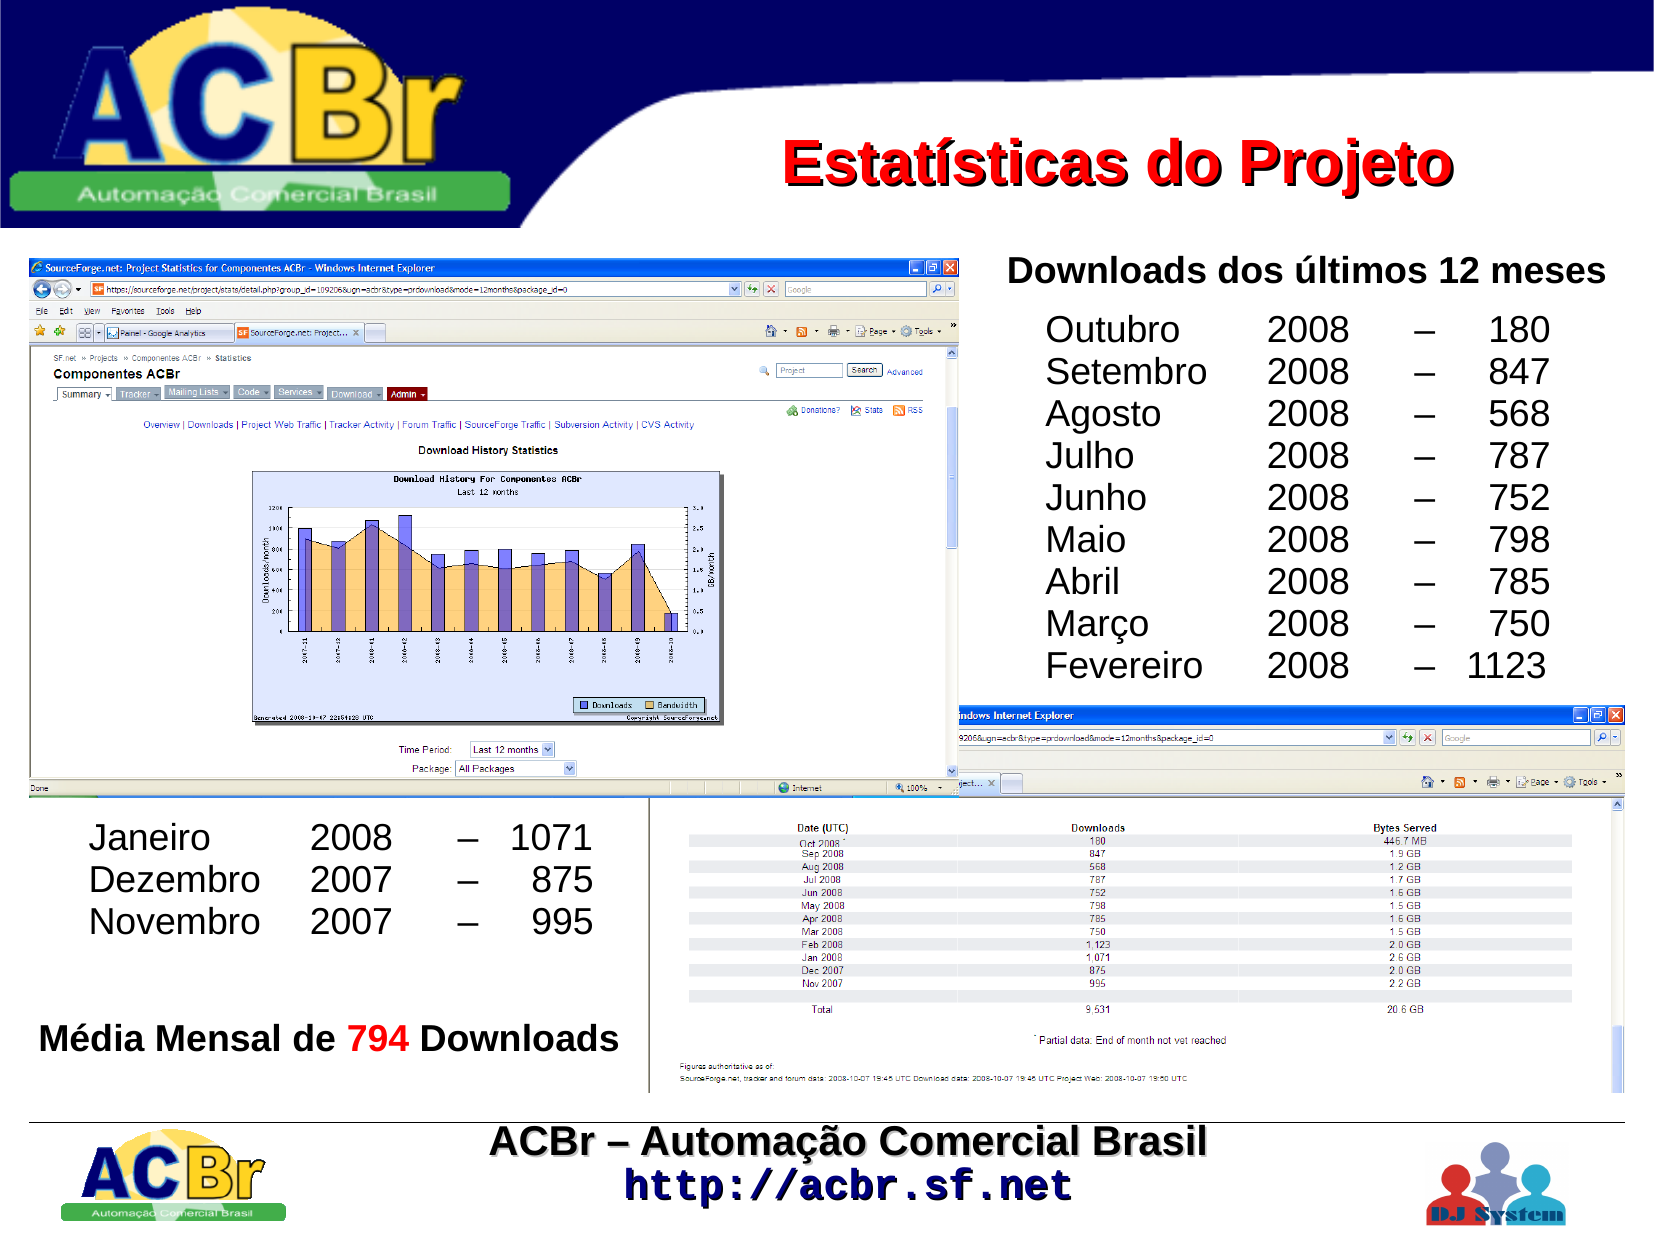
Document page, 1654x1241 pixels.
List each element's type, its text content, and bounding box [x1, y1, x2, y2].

picture [29, 258, 1625, 1093]
picture [1425, 1142, 1569, 1227]
picture [0, 0, 1654, 228]
text_box Janeiro 2008 – 1071 Dezembro 2007 – 875 Novembro 2007 – 995 [73, 809, 621, 951]
text_box Média Mensal de 794 Downloads [23, 1009, 636, 1068]
text_box Outubro 2008 – 180 Setembro 2008 – 847 Agosto 2008 – 568 Julho 2008 – 787 Junho 2008 – 752 Maio 2008 – 798 Abril 2008 – 785 Março 2008 – 750 Fevereiro 2008 – 1123 [1030, 301, 1566, 737]
title Estatísticas do Projeto [604, 108, 1631, 217]
text_box Downloads dos últimos 12 meses [992, 242, 1624, 301]
picture [59, 1127, 287, 1224]
